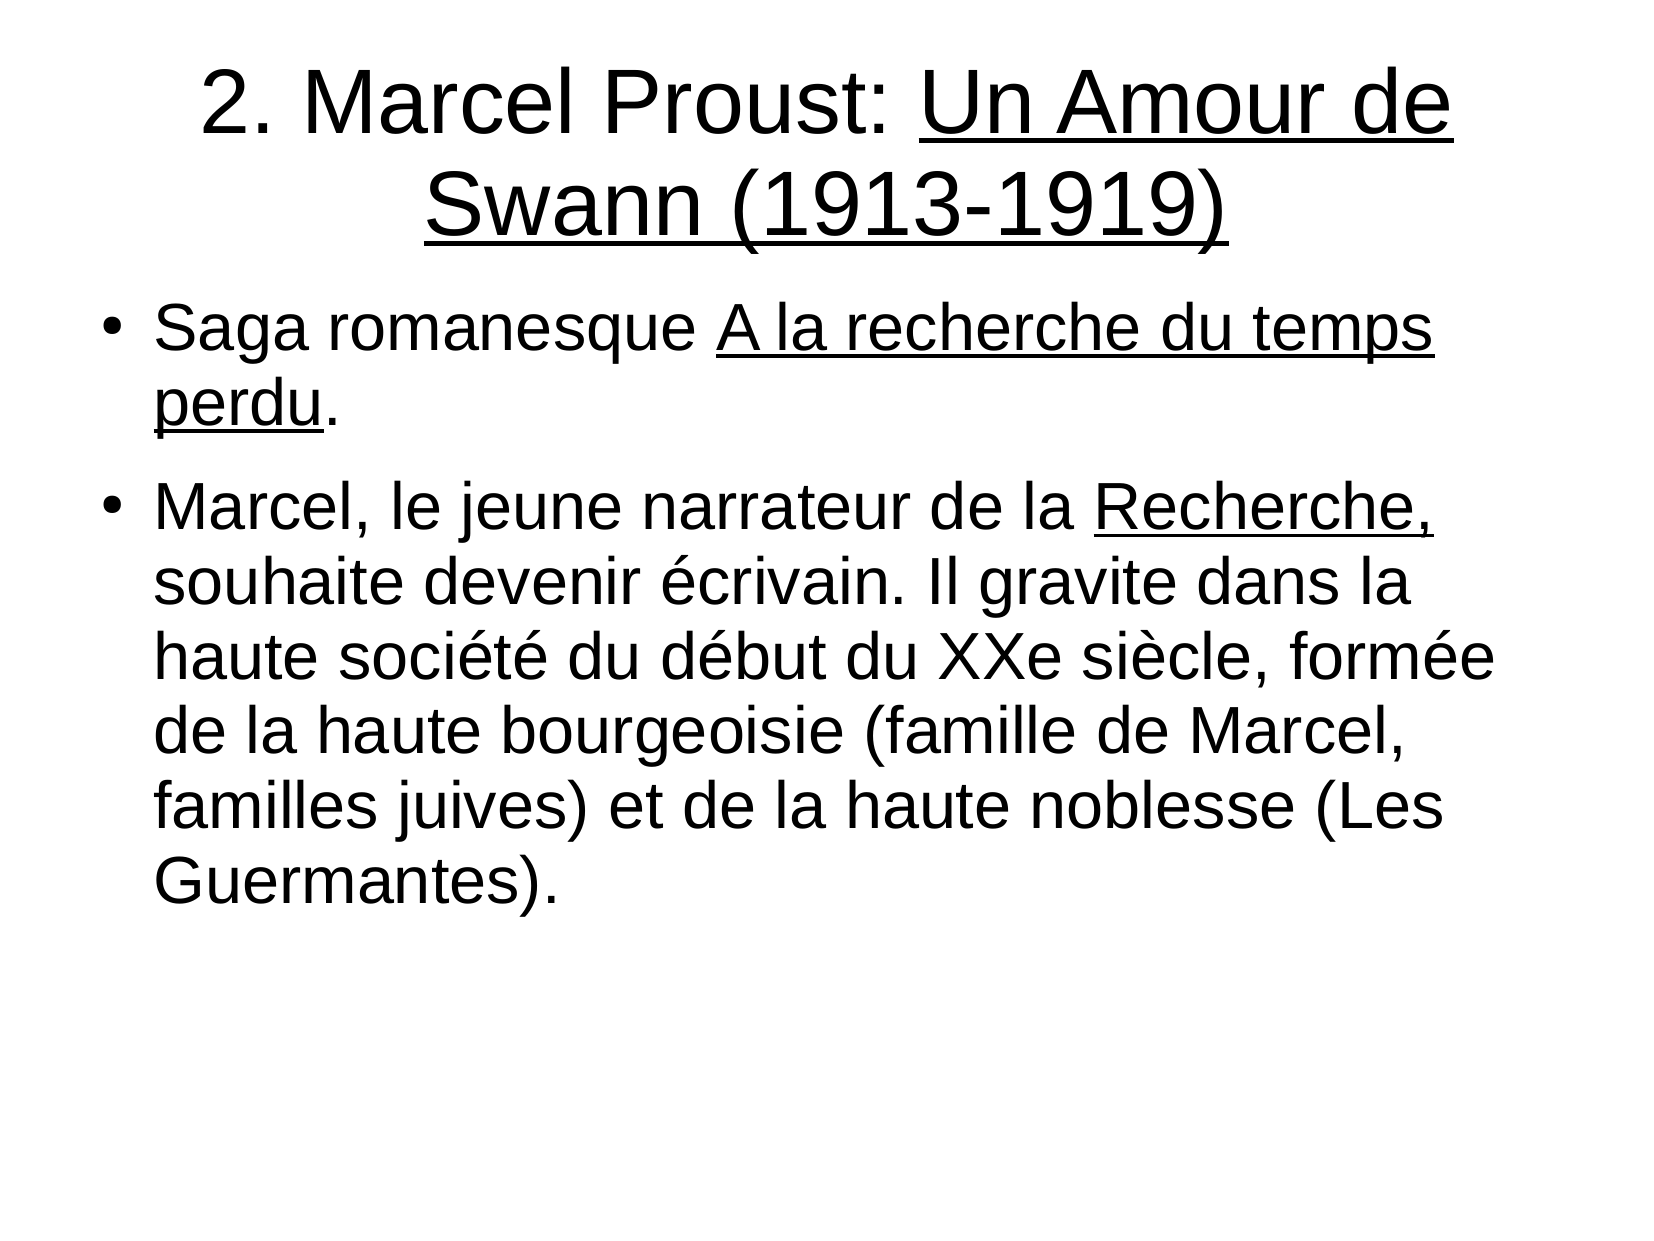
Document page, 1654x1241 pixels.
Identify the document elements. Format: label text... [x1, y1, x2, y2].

list Saga romanesque A la recherche du temps perdu. Marcel, le jeune narrateur de la Recherche, souhaite devenir écrivain. Il gravite dans la haute société du début du XXe siècle, formée de la haute bourgeoisie (famille de Marcel, familles juives) et de la haute noblesse (Les Guermantes). [82, 290, 1571, 1010]
title 2. Marcel Proust: Un Amour de Swann (1913-1919) [82, 49, 1571, 257]
